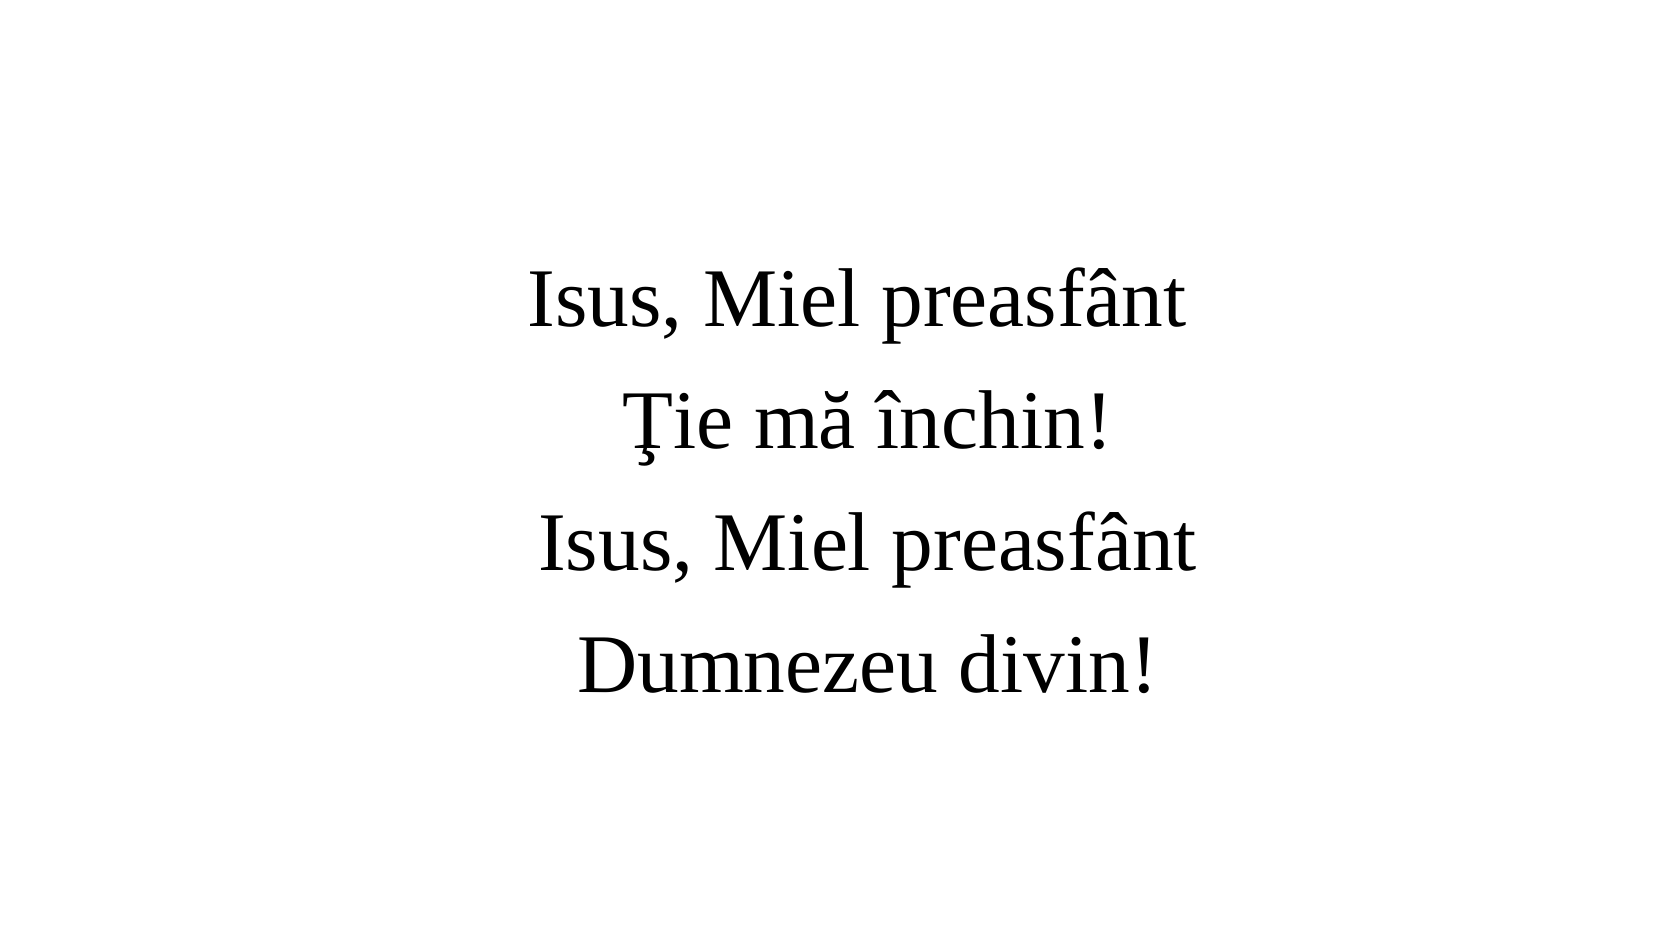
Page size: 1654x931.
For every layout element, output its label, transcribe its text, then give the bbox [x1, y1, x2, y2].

subtitle Isus, Miel preasfânt Ţie mă închin! Isus, Miel preasfânt Dumnezeu divin! [153, 239, 1583, 713]
